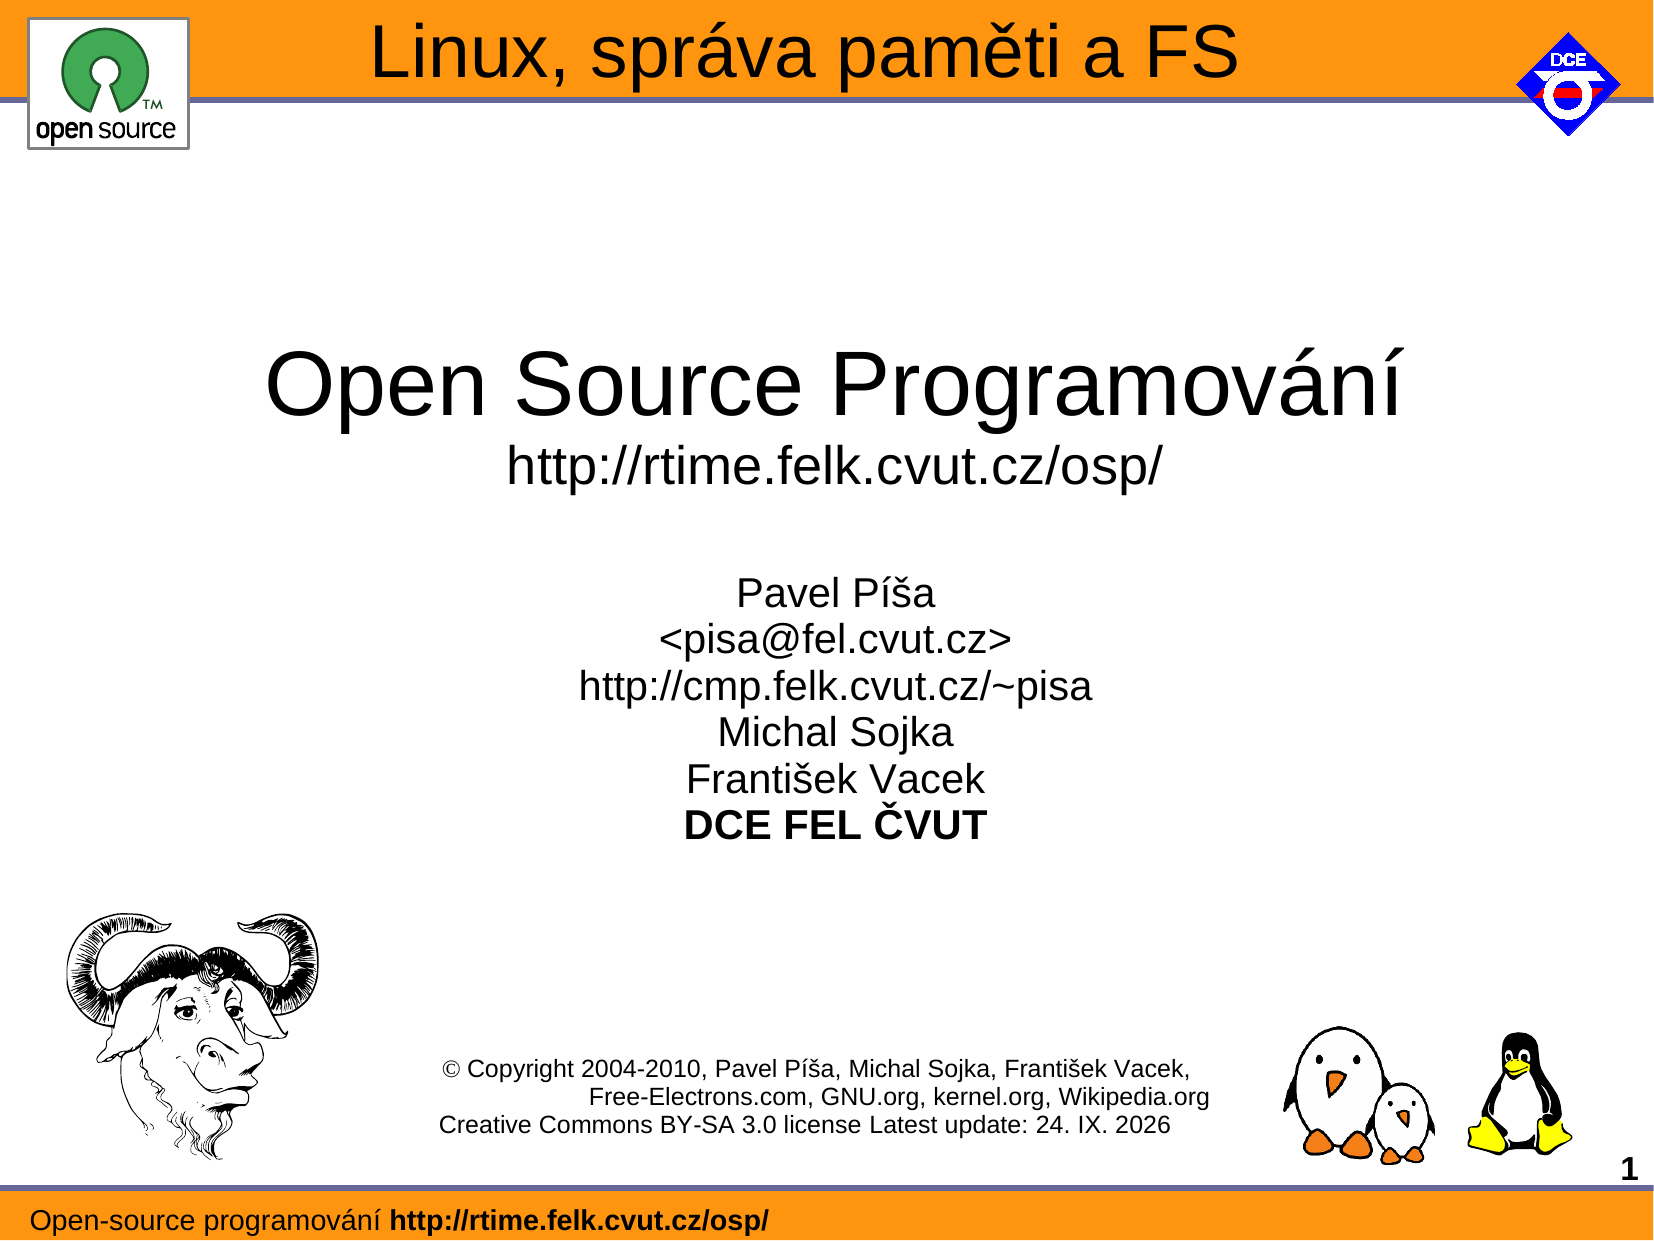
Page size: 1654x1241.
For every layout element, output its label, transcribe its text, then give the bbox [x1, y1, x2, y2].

picture [66, 911, 319, 1169]
list © Copyright 2004-2010, Pavel Píša, Michal Sojka, František Vacek, Free-Electrons.com, GNU.org, kernel.org, Wikipedia.org Creative Commons BY-SA 3.0 license Latest update: 2. V 2013 [438, 1054, 1215, 1149]
text_box [1467, 1032, 1573, 1156]
picture [1283, 1026, 1435, 1165]
title Linux, správa paměti a FS [60, 4, 1551, 98]
subtitle Open Source Programování http://rtime.felk.cvut.cz/osp/ Pavel Píša <pisa@fel.cvut.cz> http://cmp.felk.cvut.cz/~pisa Michal Sojka František Vacek DCE FEL ČVUT [183, 204, 1471, 977]
